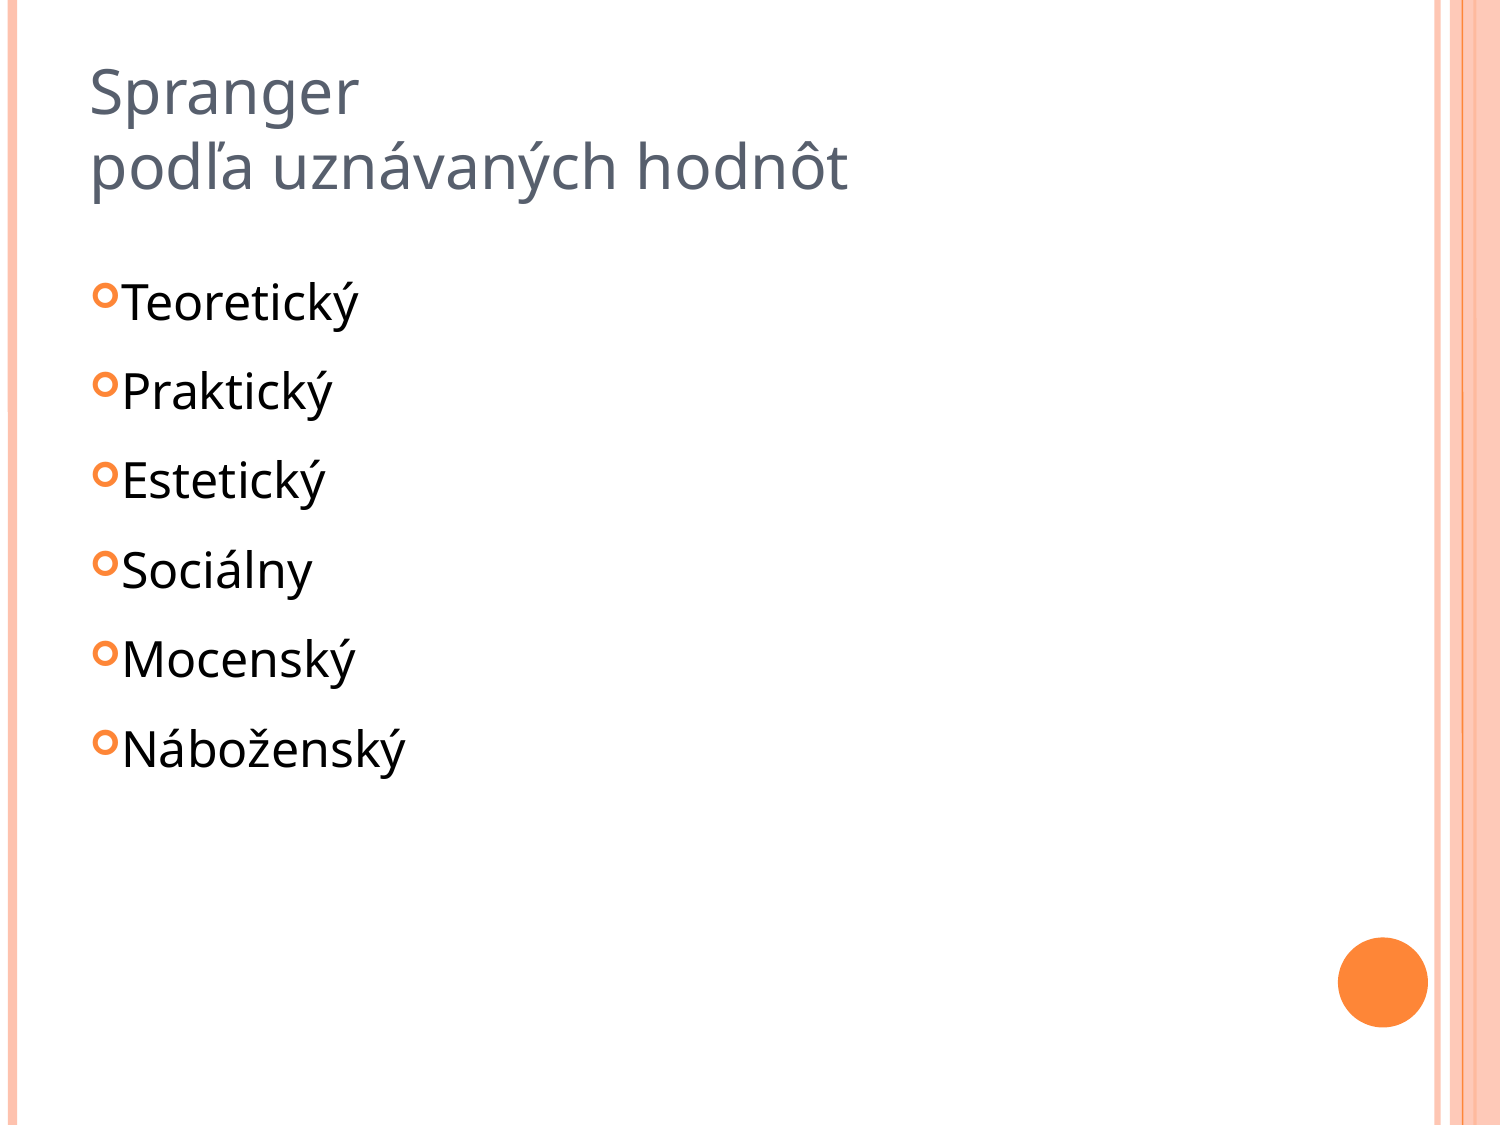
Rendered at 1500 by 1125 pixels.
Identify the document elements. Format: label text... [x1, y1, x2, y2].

list Teoretický Praktický Estetický Sociálny Mocenský Náboženský [75, 262, 1300, 1062]
title Spranger podľa uznávaných hodnôt [75, 45, 1300, 233]
